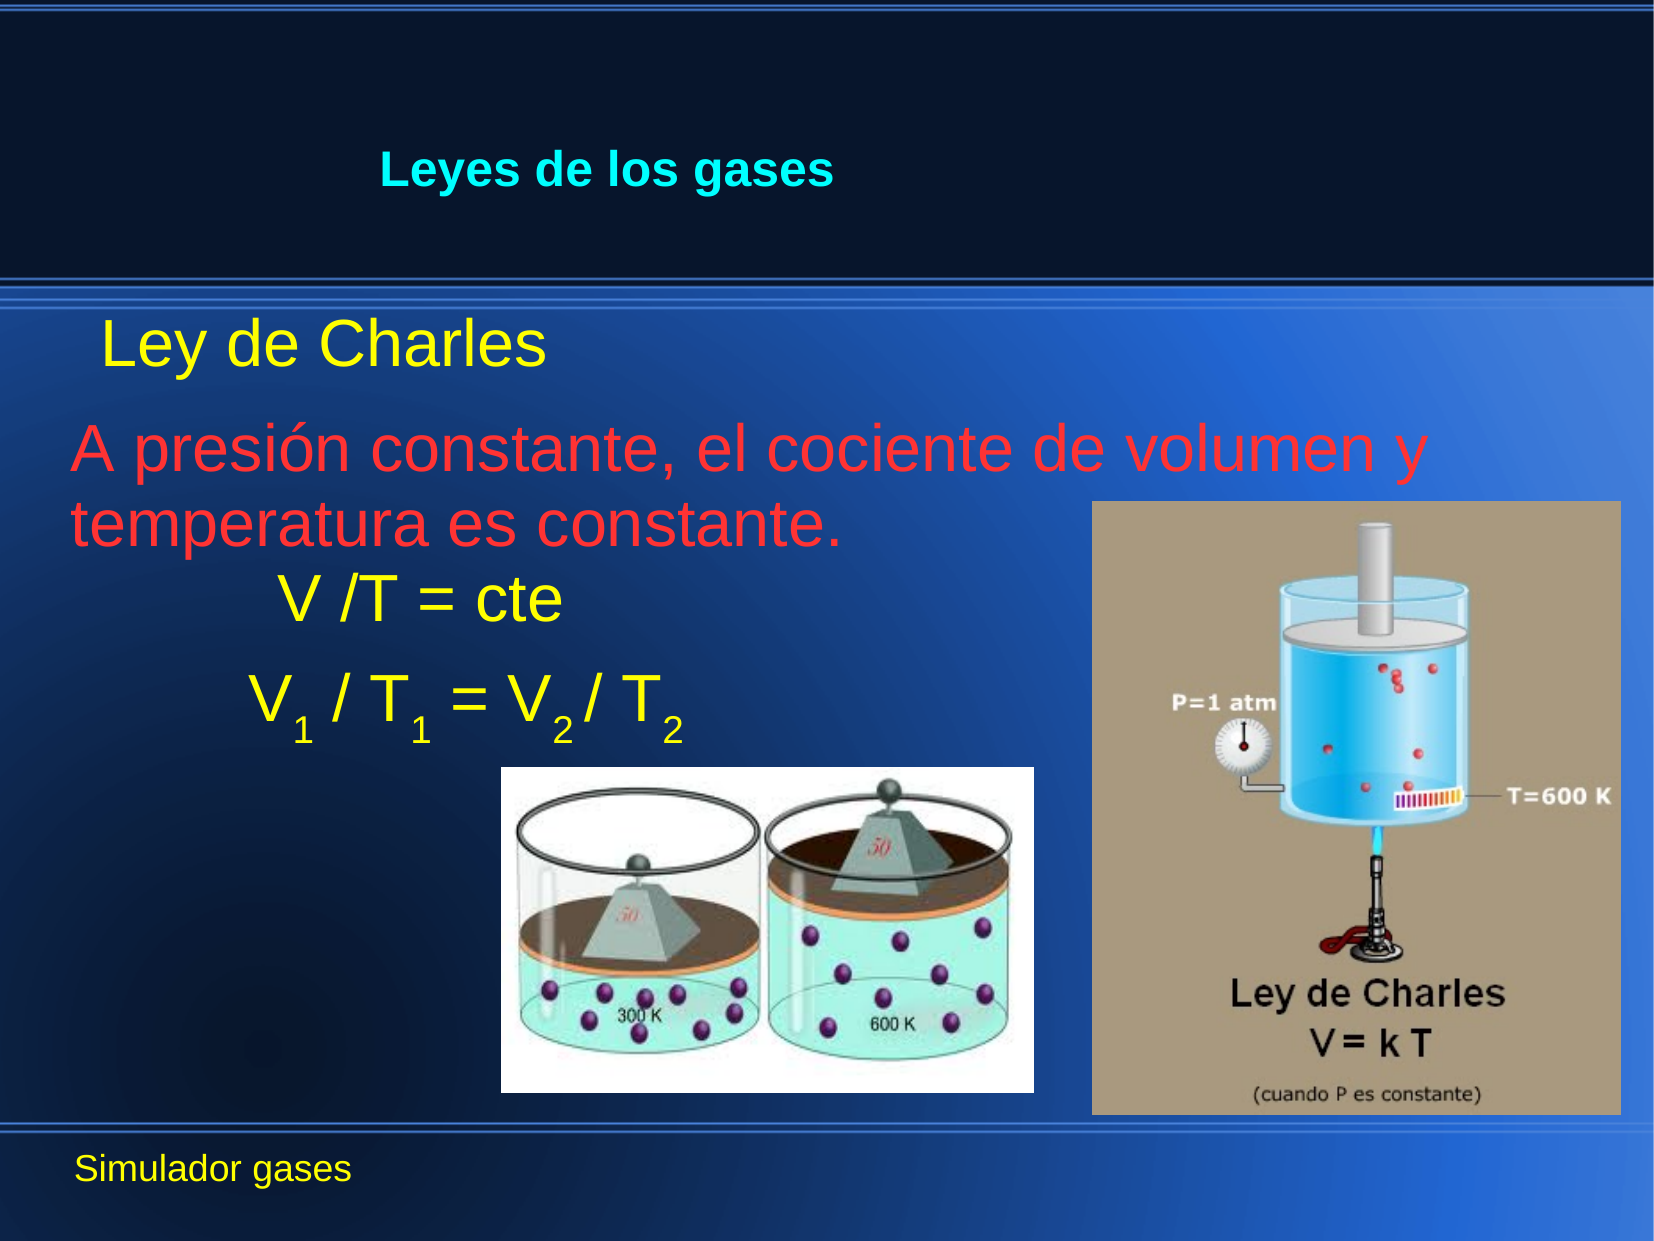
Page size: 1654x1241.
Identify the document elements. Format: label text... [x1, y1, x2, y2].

list A presión constante, el cociente de volumen y temperatura es constante. [0, 411, 1595, 562]
list Ley de Charles [29, 306, 1329, 411]
text_box Simulador gases [59, 1139, 389, 1211]
title Leyes de los gases [32, 118, 1182, 220]
picture [0, 0, 1654, 1241]
list V1 / T1 = V2 / T2 [177, 660, 709, 768]
list V /T = cte [206, 560, 650, 660]
